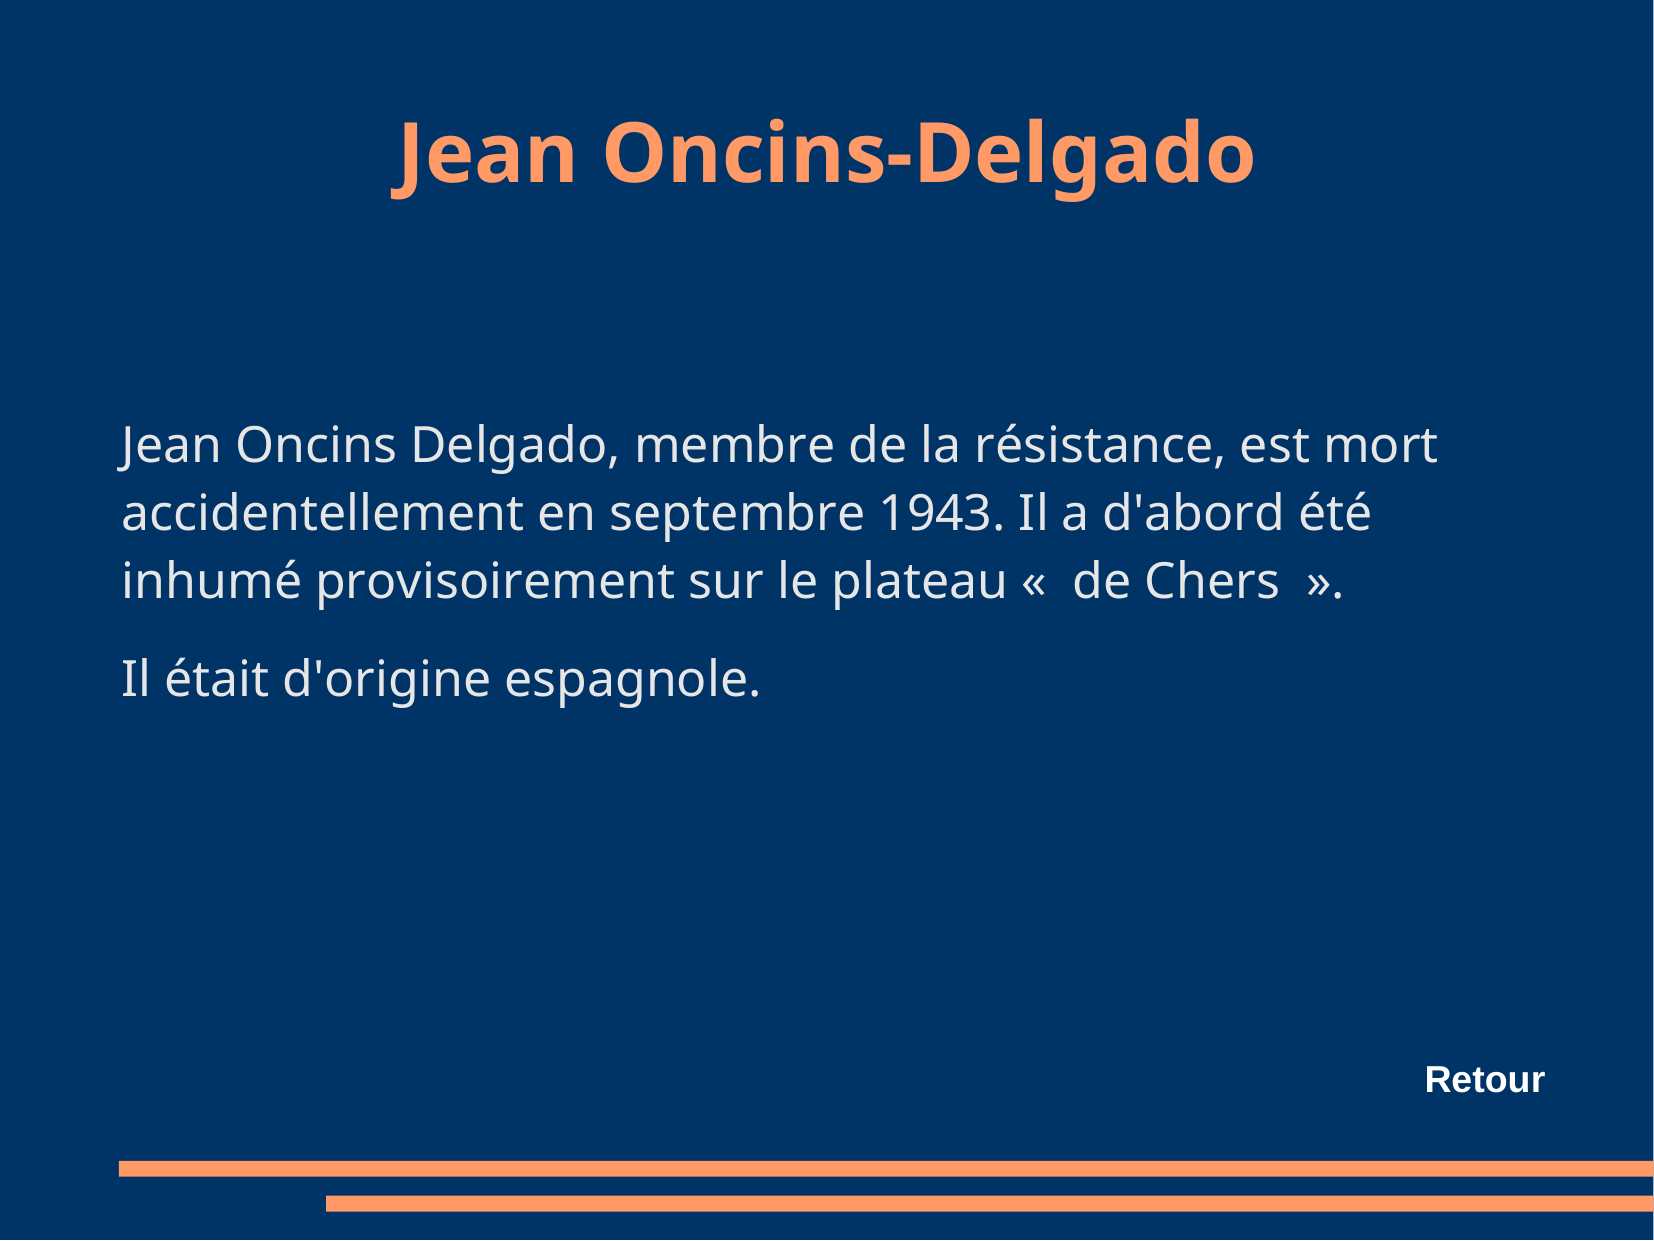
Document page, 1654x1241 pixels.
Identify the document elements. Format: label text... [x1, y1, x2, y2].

text_box Retour [1375, 1051, 1595, 1123]
title Jean Oncins-Delgado [121, 46, 1534, 254]
list Jean Oncins Delgado, membre de la résistance, est mort accidentellement en septembre 1943. Il a d'abord été inhumé provisoirement sur le plateau « de Chers ». Il était d'origine espagnole. [121, 322, 1561, 1132]
